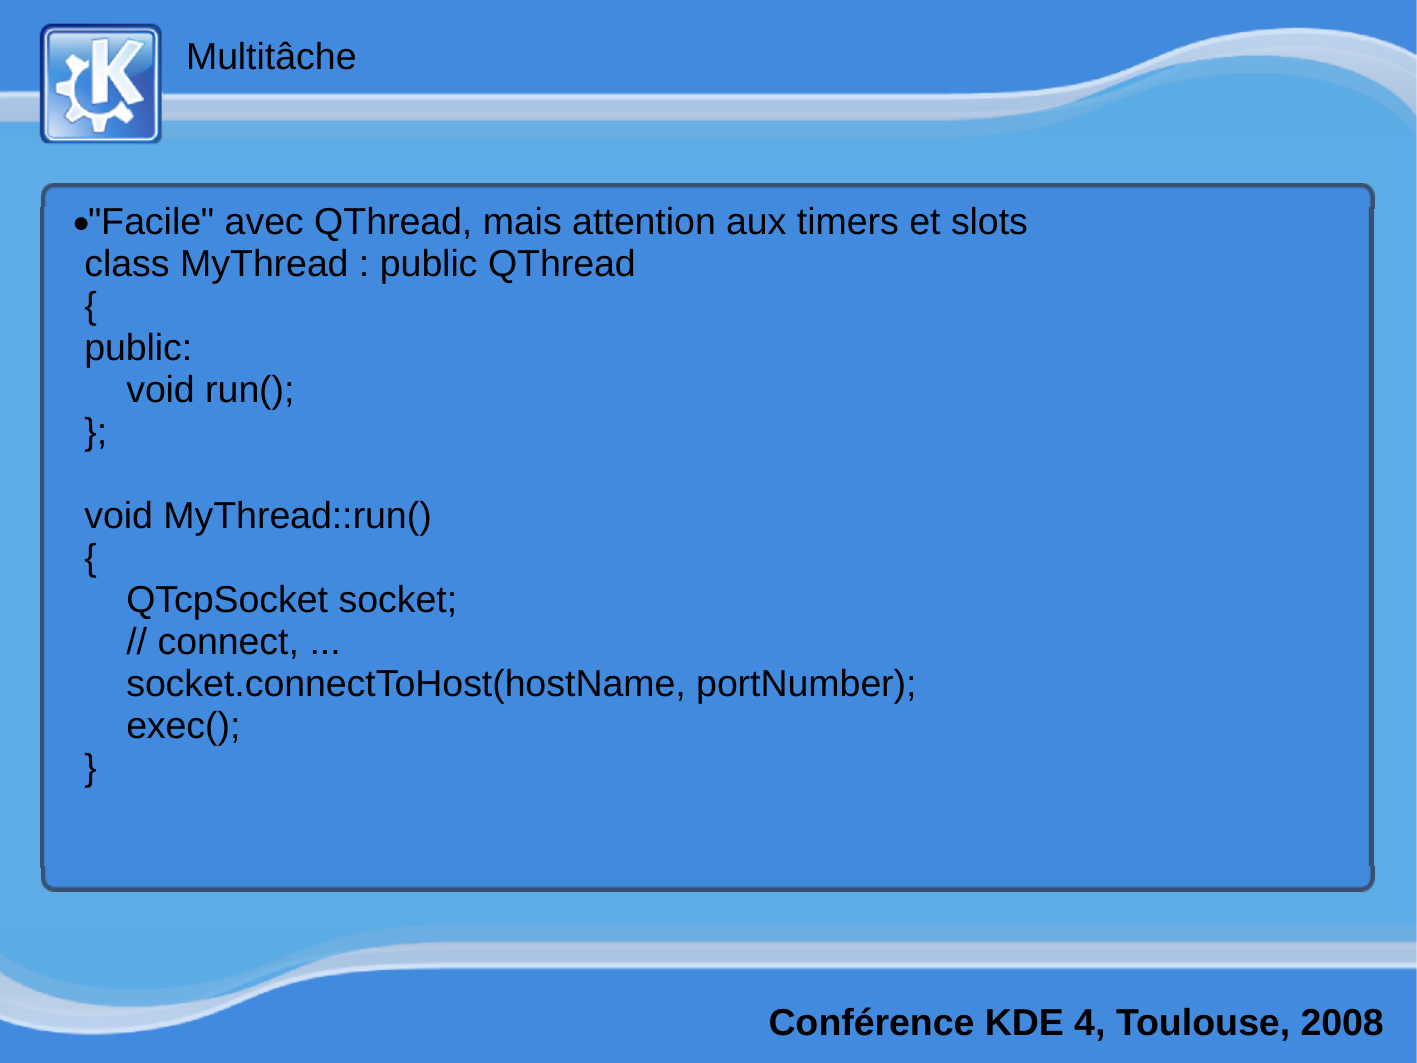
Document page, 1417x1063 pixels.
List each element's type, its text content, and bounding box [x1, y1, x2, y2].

text_box Multitâche [171, 27, 1048, 105]
picture [0, 0, 1417, 1063]
text_box "Facile" avec QThread, mais attention aux timers et slots class MyThread : public QThread { public: void run(); }; void MyThread::run() { QTcpSocket socket; // connect, ... socket.connectToHost(hostName, portNumber); exec(); } [58, 193, 1360, 887]
